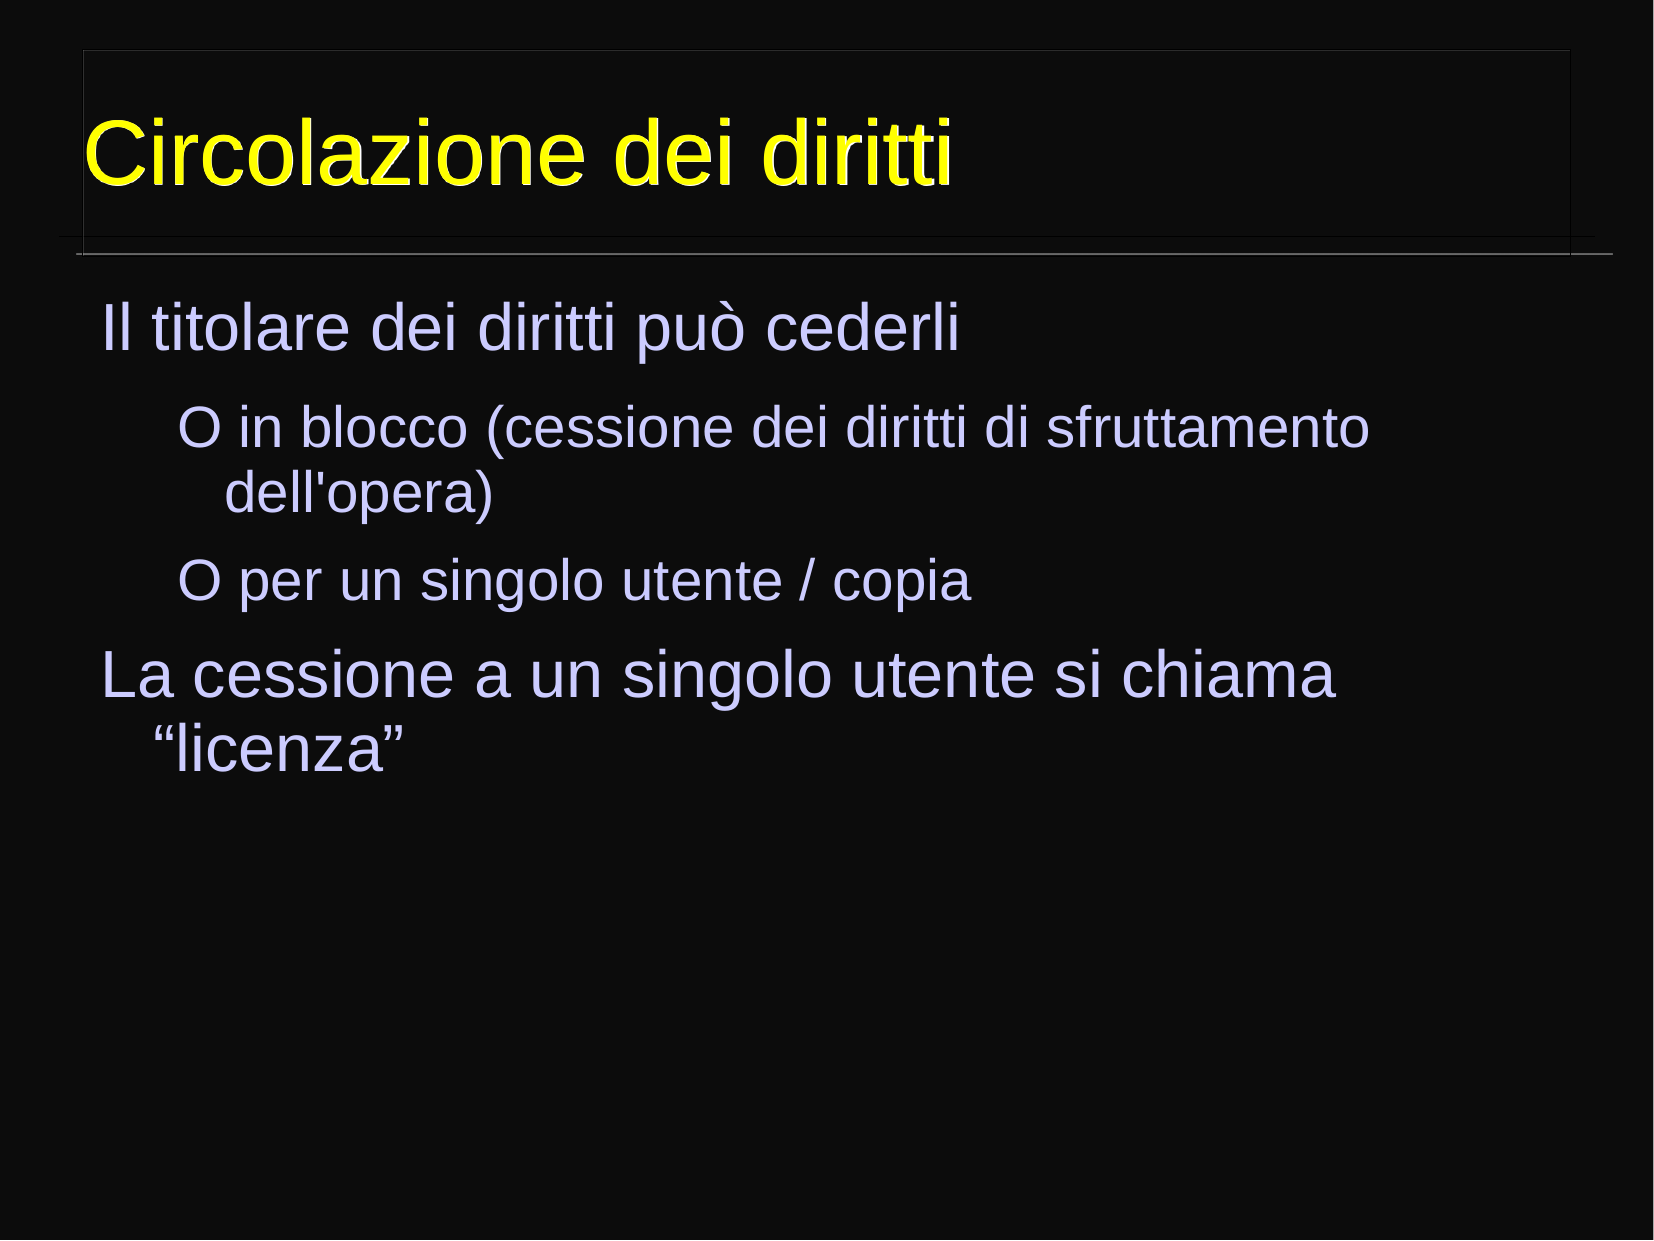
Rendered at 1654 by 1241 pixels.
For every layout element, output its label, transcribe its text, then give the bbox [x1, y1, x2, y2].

title Circolazione dei diritti [82, 49, 1571, 257]
list Il titolare dei diritti può cederli O in blocco (cessione dei diritti di sfruttamento dell'opera) O per un singolo utente / copia La cessione a un singolo utente si chiama “licenza” [82, 290, 1571, 1094]
